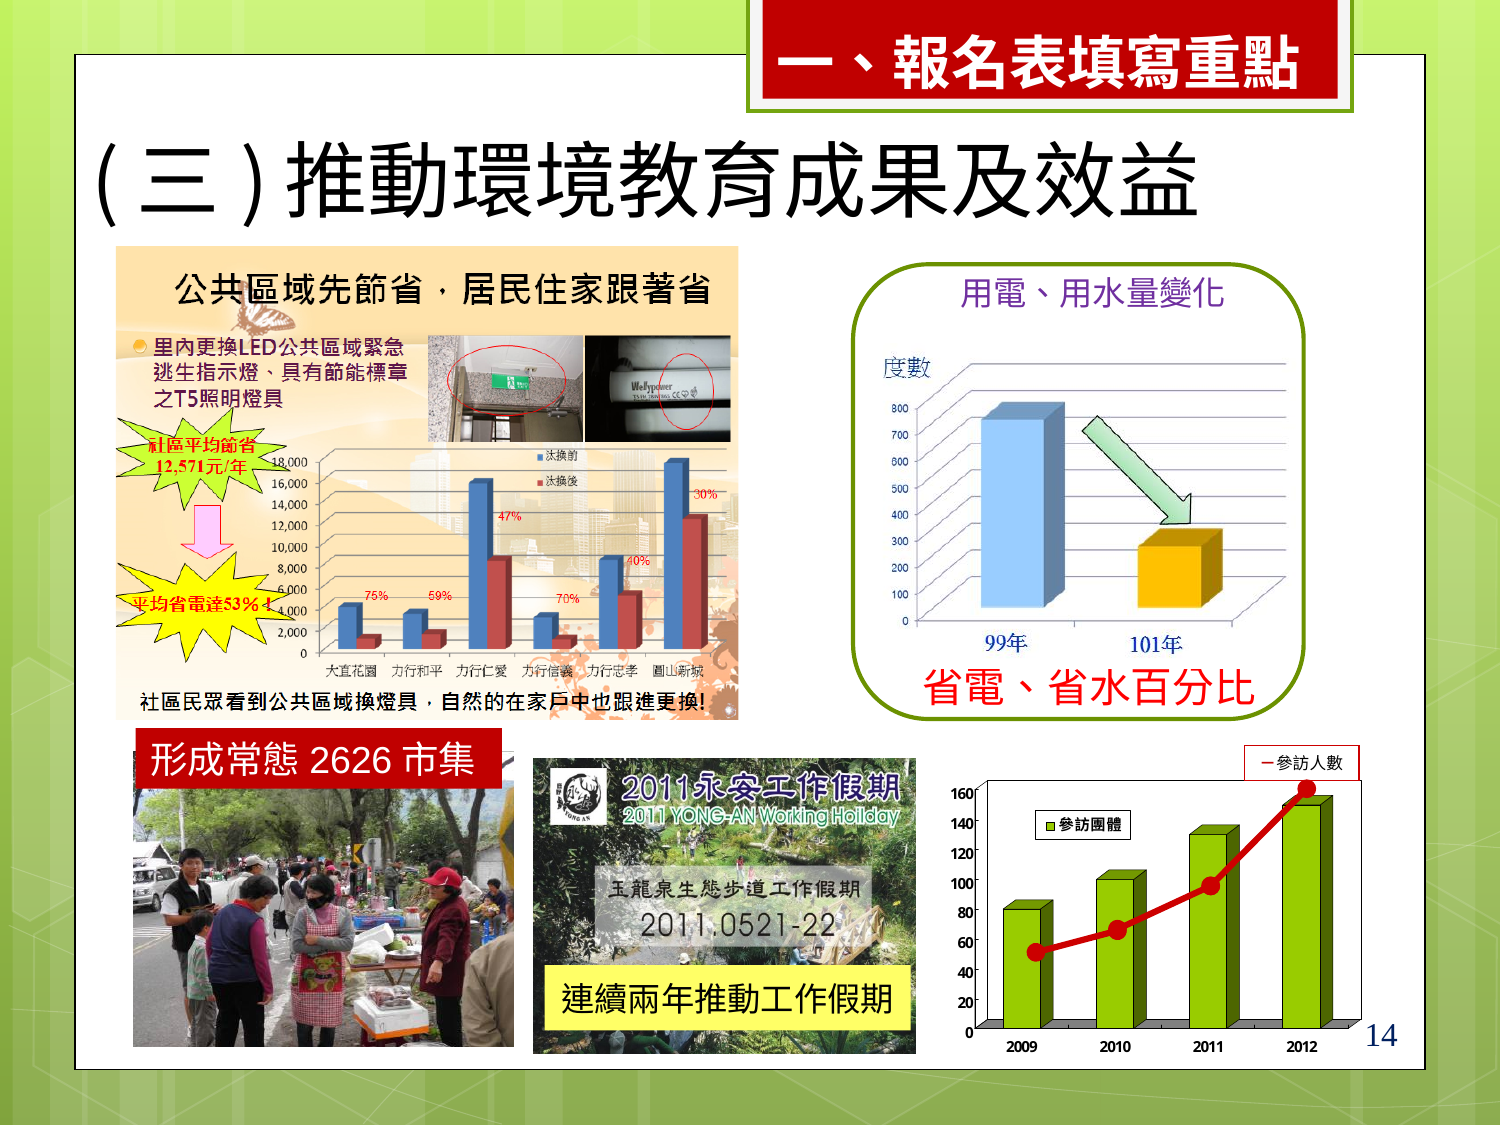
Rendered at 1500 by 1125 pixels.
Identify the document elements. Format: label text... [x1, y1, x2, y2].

text_box －參訪人數 [1244, 745, 1360, 781]
text_box 連續兩年推動工作假期 [544, 965, 911, 1031]
text_box 一、報名表填寫重點 [749, 0, 1316, 104]
picture [133, 751, 514, 1047]
text_box <編號> [838, 1003, 939, 1064]
picture [1302, 343, 1307, 669]
picture [115, 246, 739, 720]
text_box <編號> [1382, 1003, 1413, 1064]
text_box 省電、省水百分比 [1141, 681, 1162, 689]
text_box 省電、省水百分比 [1251, 709, 1271, 719]
picture [533, 758, 916, 1054]
text_box 用電、用水量變化 [917, 267, 1269, 320]
picture [939, 766, 1382, 1071]
text_box 省電、省水百分比 [1141, 692, 1162, 700]
picture [868, 343, 1301, 669]
text_box 省電、省水百分比 [907, 669, 1271, 716]
title (三)推動環境教育成果及效益 [76, 113, 1230, 244]
text_box 形成常態2626市集 [135, 728, 502, 789]
text_box 用電、用水量變化 [1250, 264, 1269, 273]
